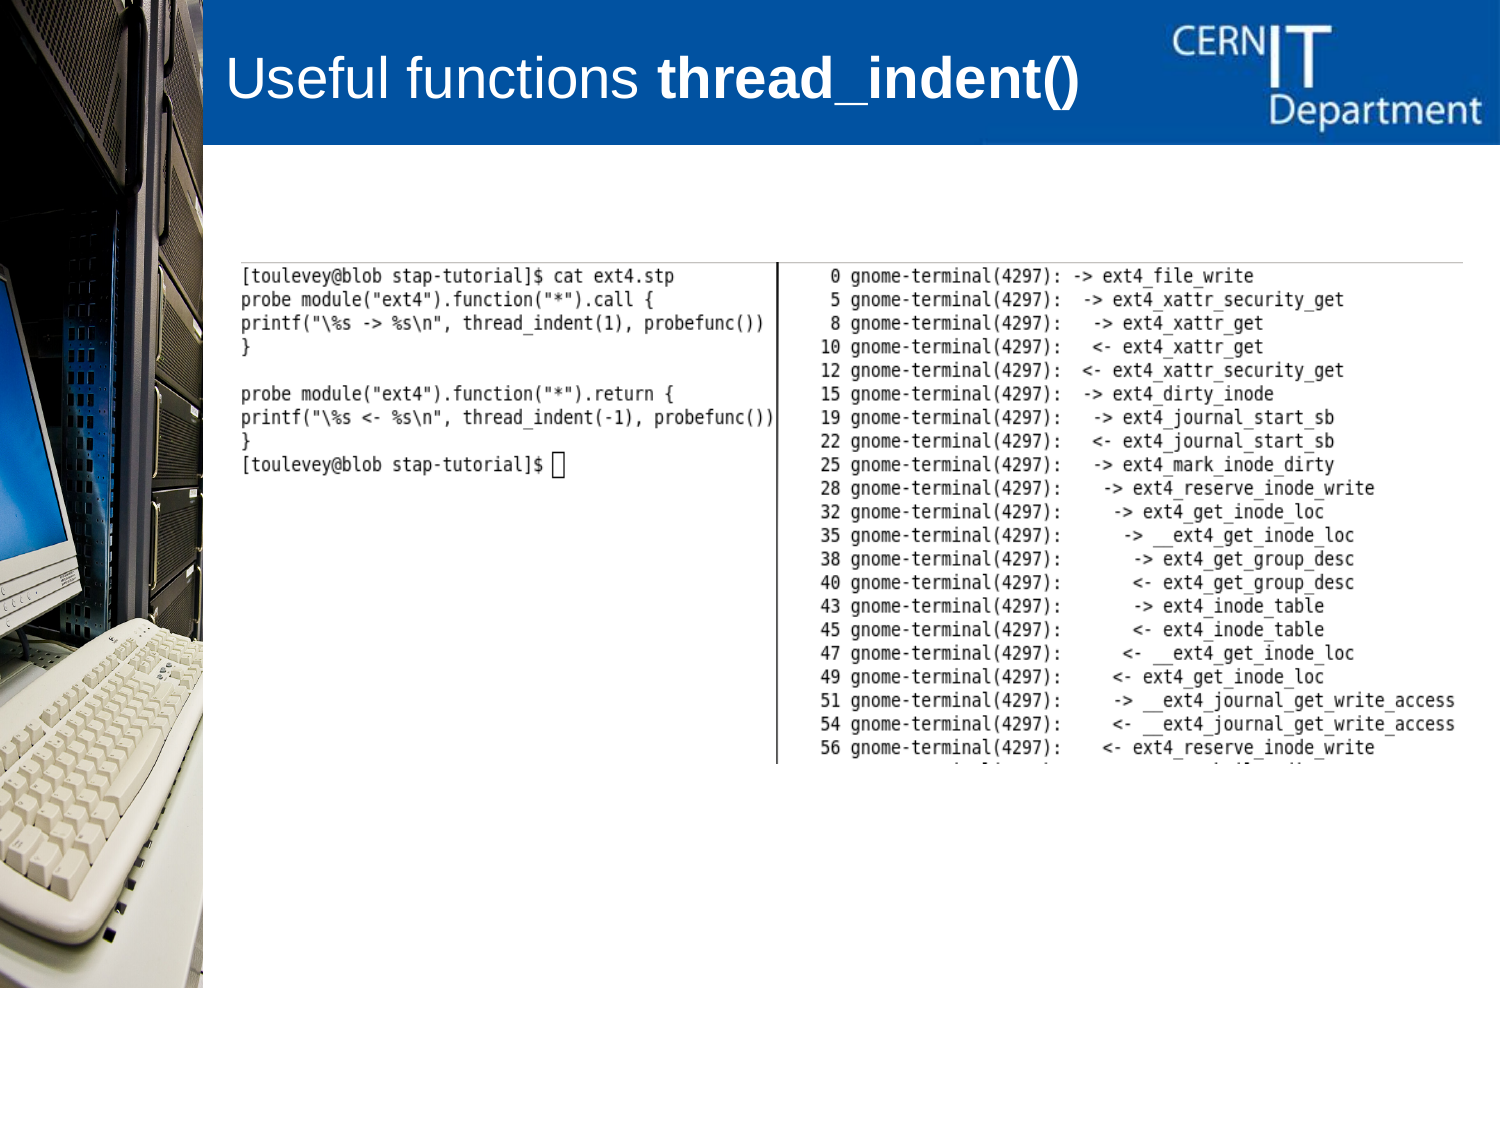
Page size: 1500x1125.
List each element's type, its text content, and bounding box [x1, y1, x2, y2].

picture [241, 262, 1463, 764]
picture [0, 0, 1500, 988]
title Useful functions thread_indent() [225, 44, 1088, 113]
